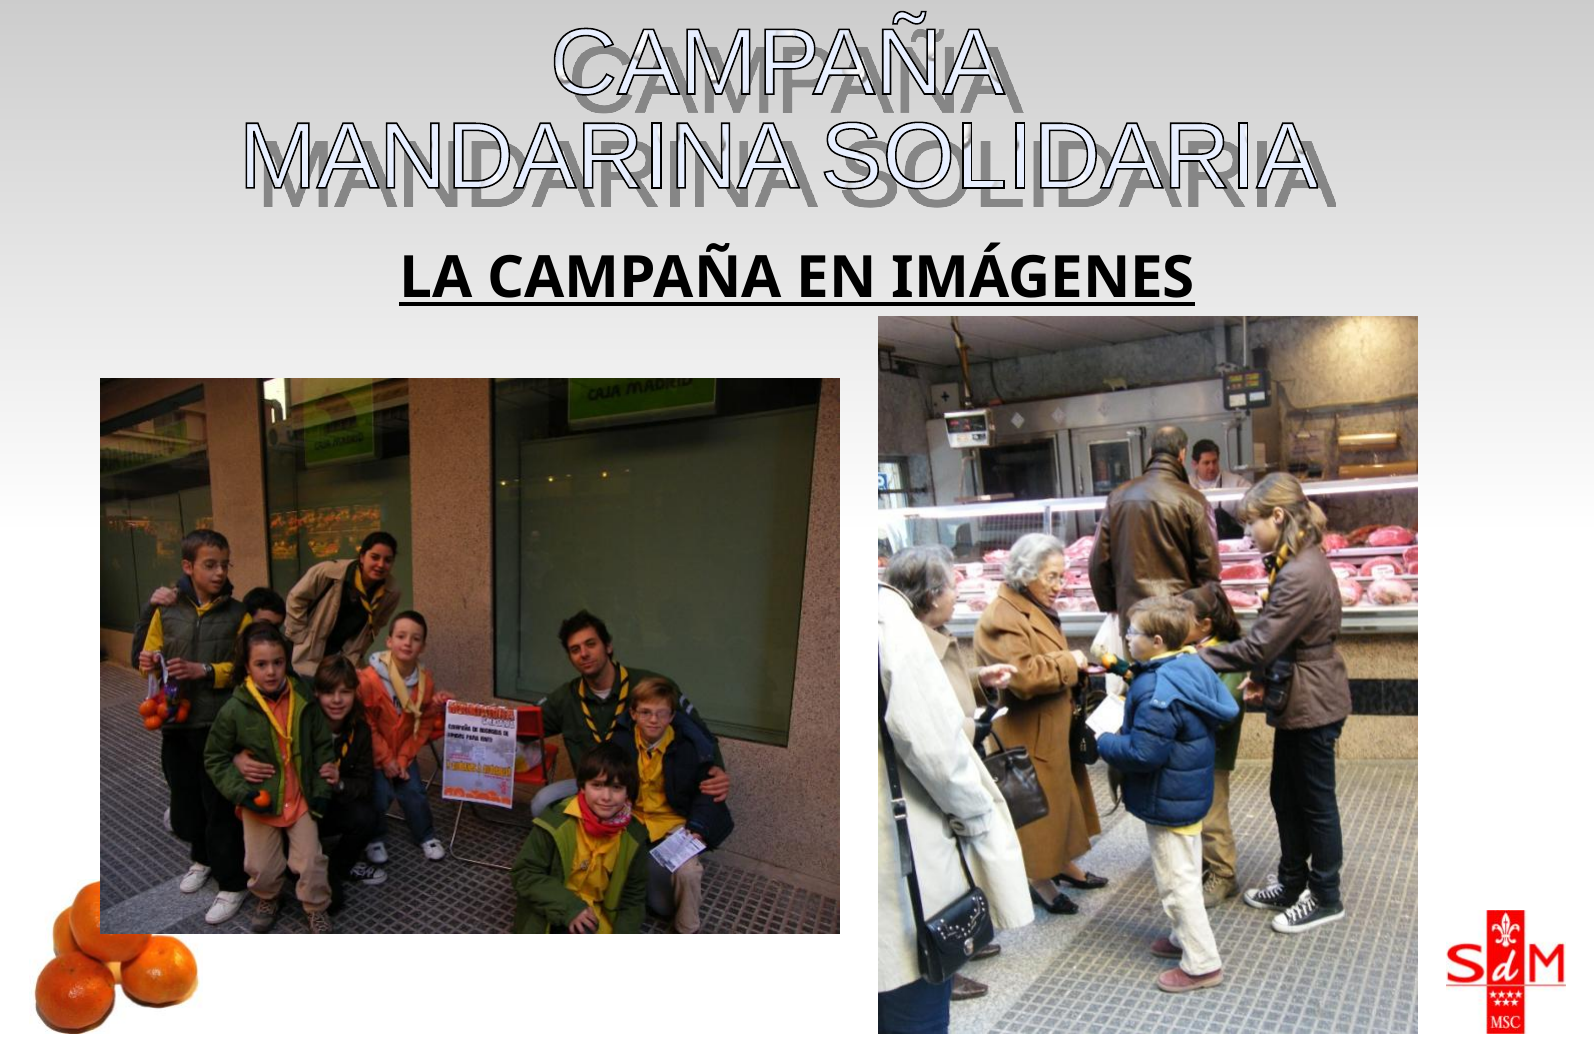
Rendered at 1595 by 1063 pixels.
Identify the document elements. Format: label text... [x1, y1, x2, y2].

text_box CAMPAÑA MANDARINA SOLIDARIA [1239, 123, 1248, 188]
text_box CAMPAÑA MANDARINA SOLIDARIA [882, 29, 935, 95]
text_box CAMPAÑA MANDARINA SOLIDARIA [454, 123, 510, 188]
text_box CAMPAÑA MANDARINA SOLIDARIA [316, 123, 379, 188]
text_box CAMPAÑA MANDARINA SOLIDARIA [386, 123, 439, 188]
text_box CAMPAÑA MANDARINA SOLIDARIA [652, 123, 661, 188]
text_box CAMPAÑA MANDARINA SOLIDARIA [824, 122, 879, 189]
text_box CAMPAÑA MANDARINA SOLIDARIA [617, 29, 680, 95]
text_box CAMPAÑA MANDARINA SOLIDARIA [1040, 123, 1097, 188]
text_box CAMPAÑA MANDARINA SOLIDARIA [886, 122, 951, 189]
text_box CAMPAÑA MANDARINA SOLIDARIA [687, 29, 750, 95]
text_box CAMPAÑA MANDARINA SOLIDARIA [1256, 123, 1318, 188]
text_box CAMPAÑA MANDARINA SOLIDARIA [1100, 123, 1163, 188]
text_box CAMPAÑA MANDARINA SOLIDARIA [962, 123, 1005, 188]
text_box CAMPAÑA MANDARINA SOLIDARIA [942, 29, 1005, 95]
text_box CAMPAÑA MANDARINA SOLIDARIA [677, 123, 730, 188]
text_box LA CAMPAÑA EN IMÁGENES [177, 230, 1418, 316]
text_box CAMPAÑA MANDARINA SOLIDARIA [514, 123, 576, 188]
picture [29, 378, 840, 1034]
text_box CAMPAÑA MANDARINA SOLIDARIA [1170, 123, 1227, 188]
text_box CAMPAÑA MANDARINA SOLIDARIA [765, 29, 815, 95]
text_box CAMPAÑA MANDARINA SOLIDARIA [737, 123, 800, 188]
text_box CAMPAÑA MANDARINA SOLIDARIA [554, 28, 614, 95]
picture [878, 316, 1418, 1034]
text_box CAMPAÑA MANDARINA SOLIDARIA [583, 123, 640, 188]
text_box CAMPAÑA MANDARINA SOLIDARIA [1015, 123, 1025, 188]
text_box CAMPAÑA MANDARINA SOLIDARIA [812, 29, 875, 95]
picture [1446, 910, 1566, 1034]
text_box CAMPAÑA MANDARINA SOLIDARIA [246, 123, 309, 188]
